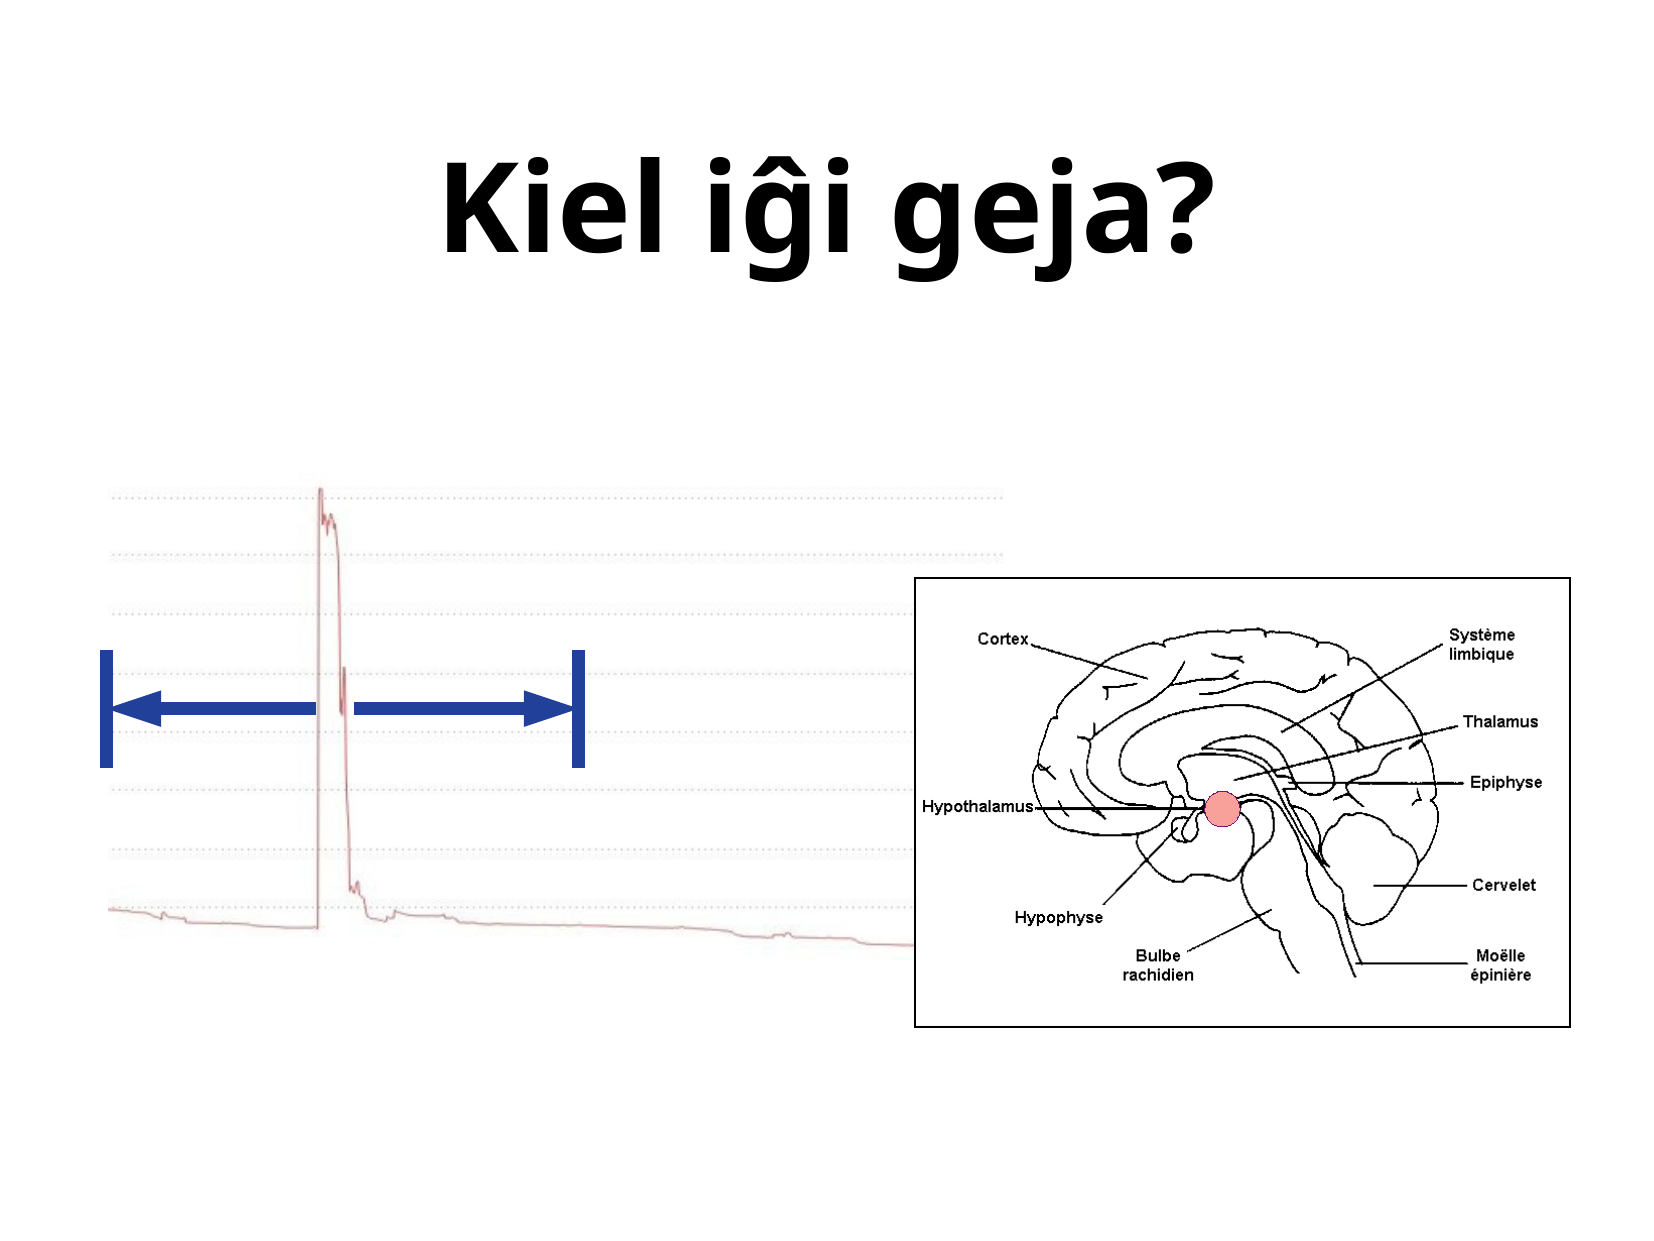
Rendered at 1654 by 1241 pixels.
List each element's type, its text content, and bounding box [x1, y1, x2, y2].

picture [108, 448, 1571, 1028]
text_box [1204, 791, 1241, 827]
title Kiel iĝi geja? [82, 88, 1571, 319]
